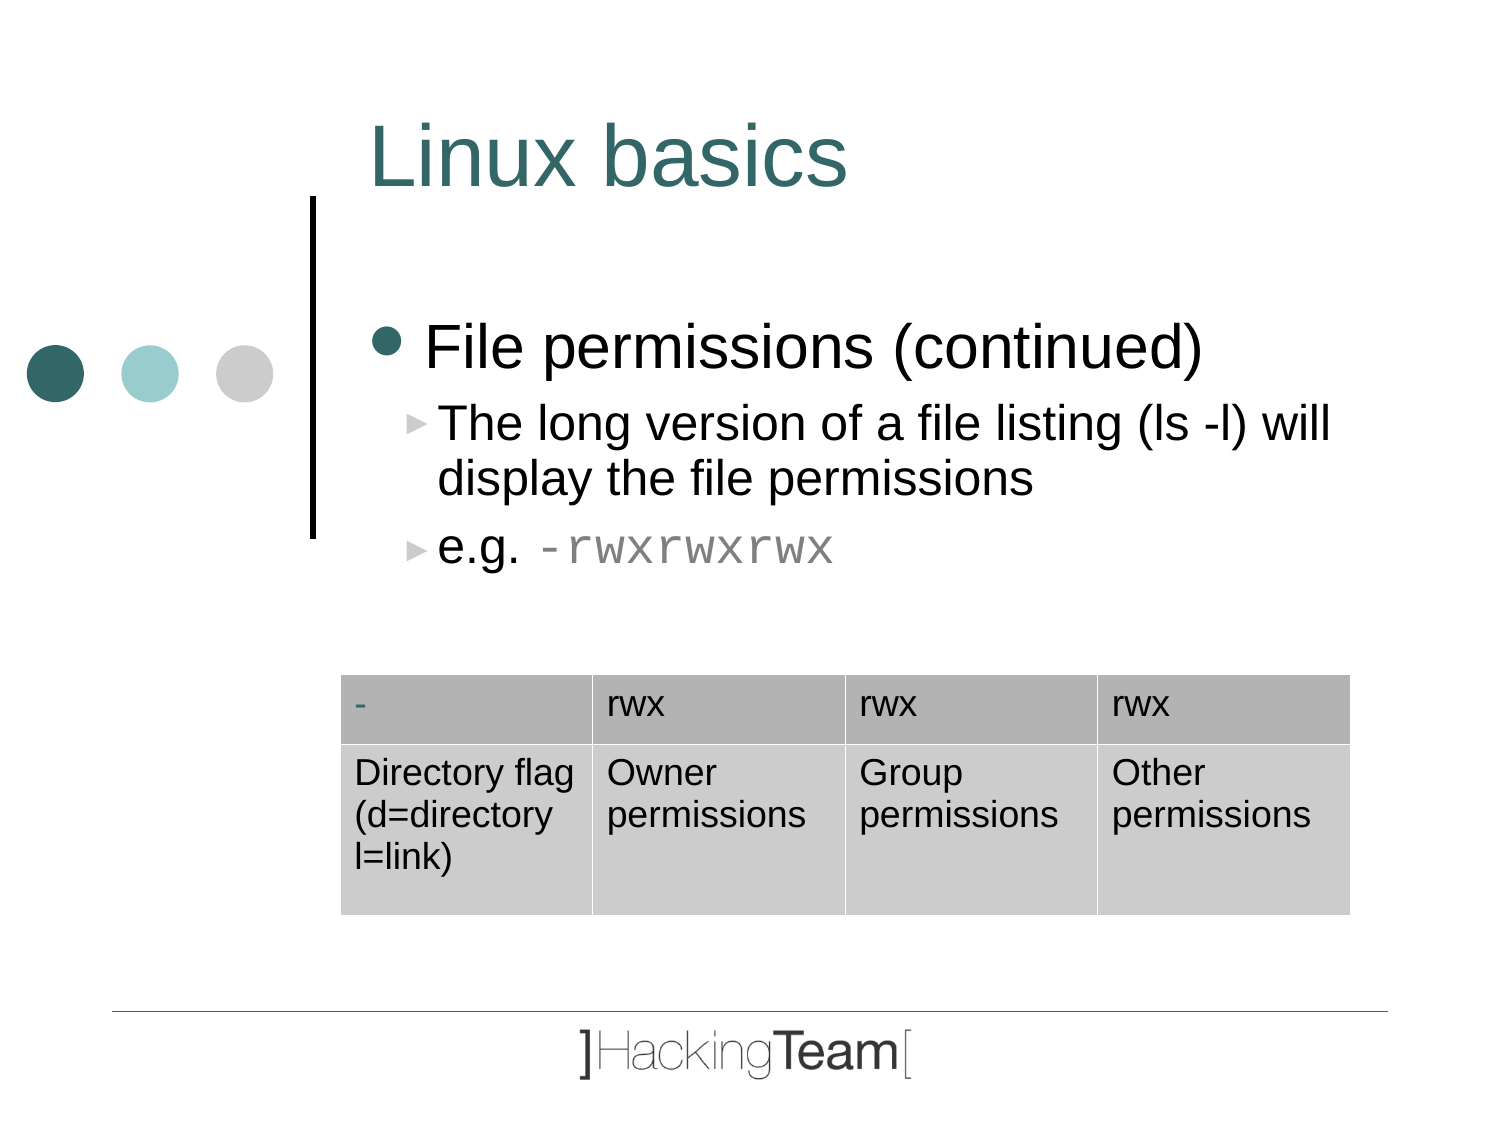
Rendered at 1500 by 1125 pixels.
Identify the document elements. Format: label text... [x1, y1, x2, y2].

title Linux basics [249, 38, 1401, 275]
table_header rwx [593, 675, 845, 744]
table_cell Directory flag (d=directory l=link) [341, 745, 592, 915]
table_cell Other permissions [1098, 745, 1350, 915]
table_cell Owner permissions [593, 745, 845, 915]
table_cell Group permissions [846, 745, 1097, 915]
table_header - [341, 675, 592, 744]
table_header rwx [1098, 675, 1350, 744]
list File permissions (continued) The long version of a file listing (ls -l) will display the file permissions e.g. -rwxrwxrwx [249, 312, 1401, 1041]
picture [574, 1041, 916, 1084]
table_header rwx [846, 675, 1097, 744]
